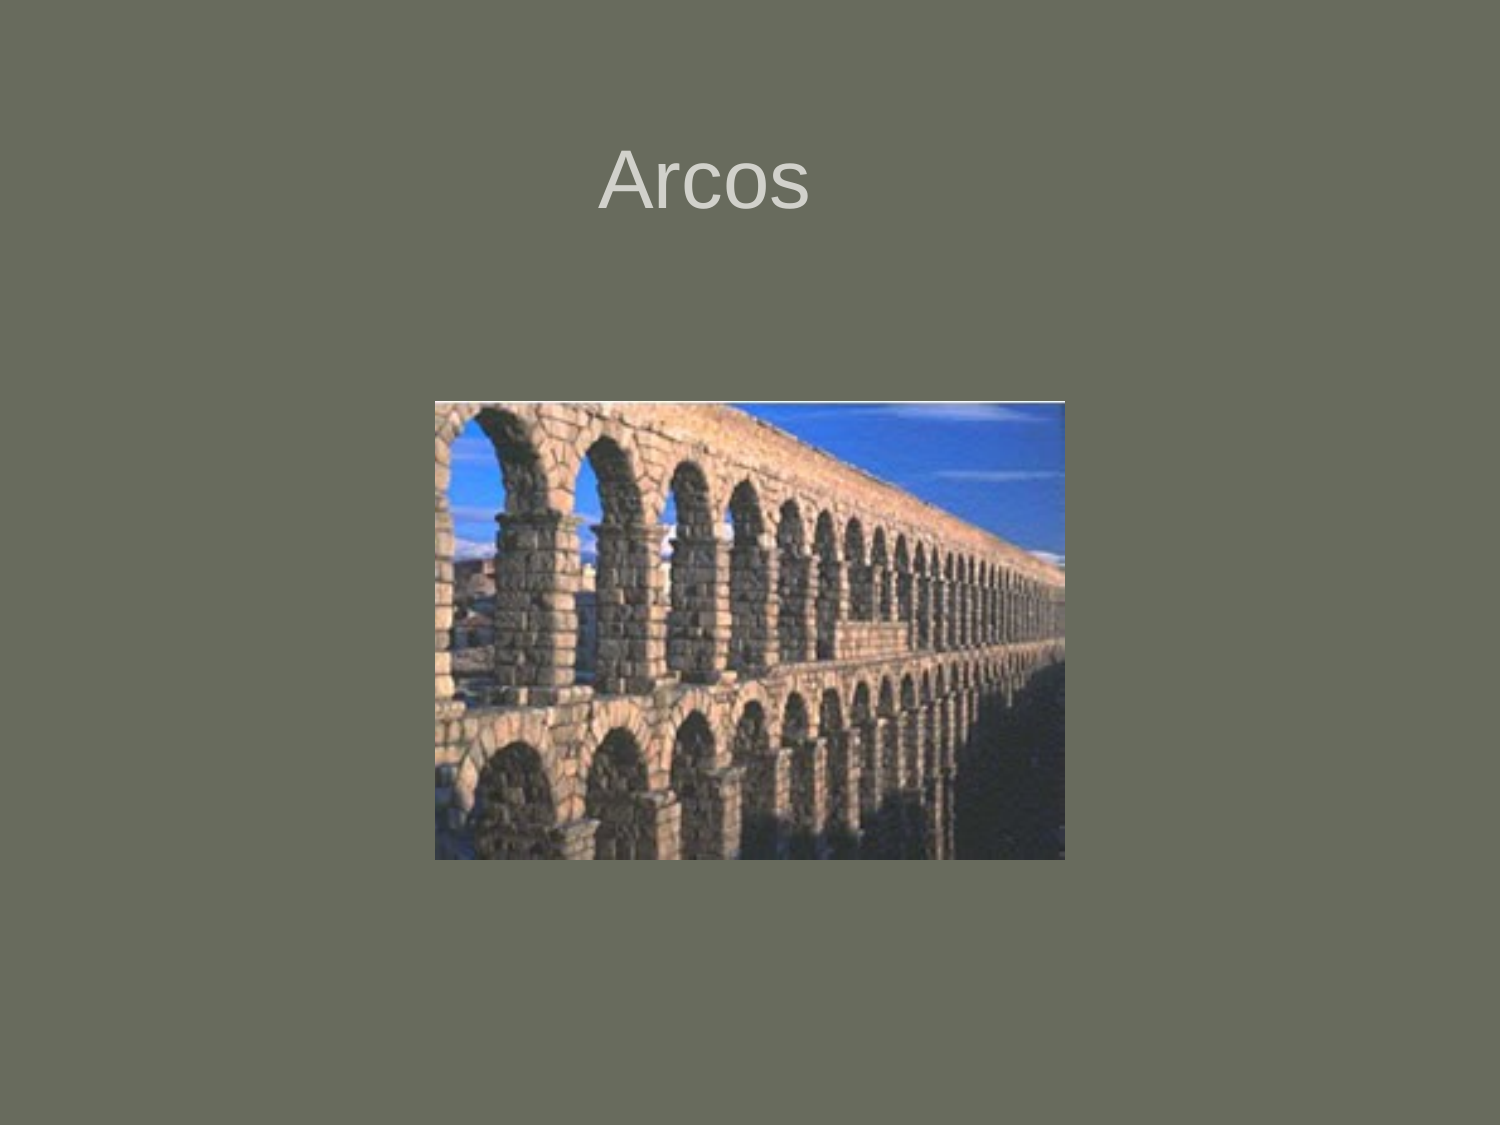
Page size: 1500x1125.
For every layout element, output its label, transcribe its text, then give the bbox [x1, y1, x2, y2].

title Arcos [76, 42, 1334, 309]
picture [435, 401, 1065, 860]
